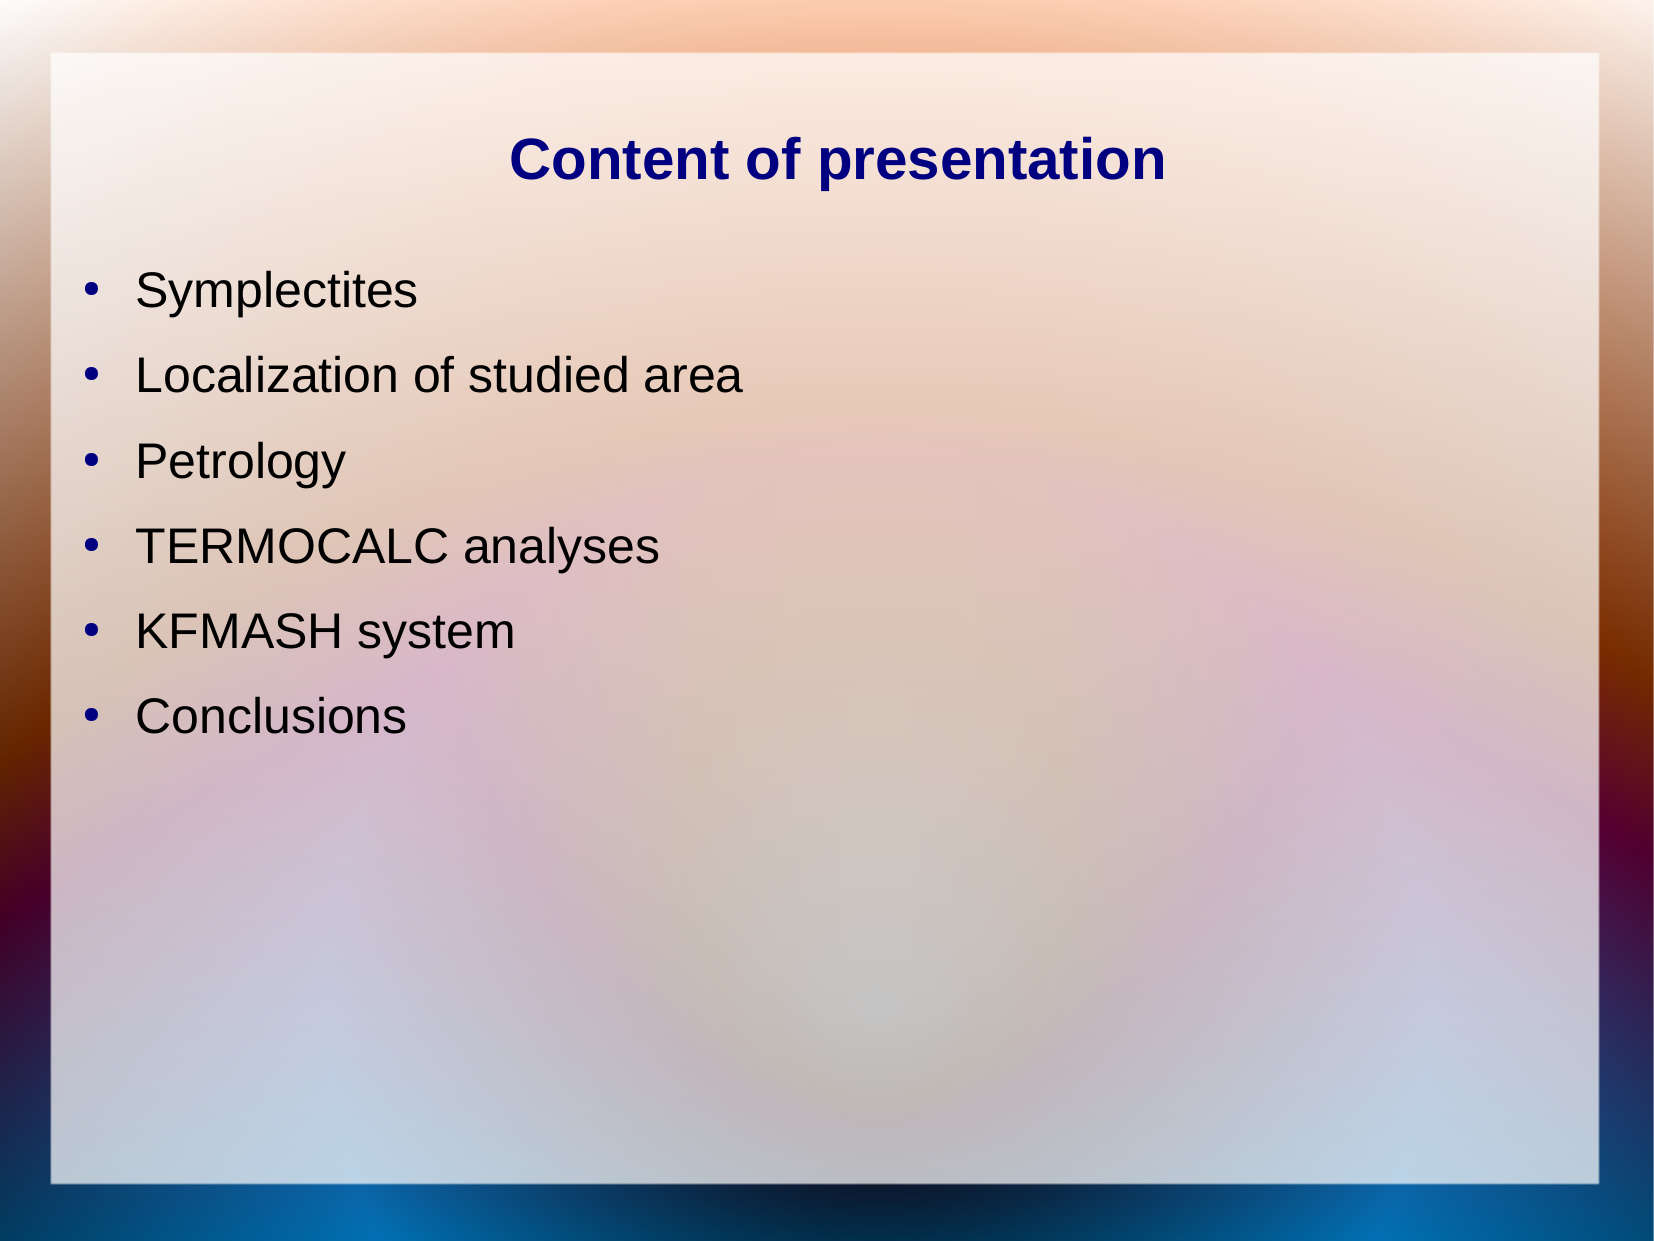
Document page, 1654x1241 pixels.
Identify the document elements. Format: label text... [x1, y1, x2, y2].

list Symplectites Localization of studied area Petrology TERMOCALC analyses KFMASH system Conclusions [65, 262, 1554, 745]
picture [0, 0, 1654, 1241]
list [70, 448, 1571, 1150]
title Content of presentation [82, 55, 1595, 263]
